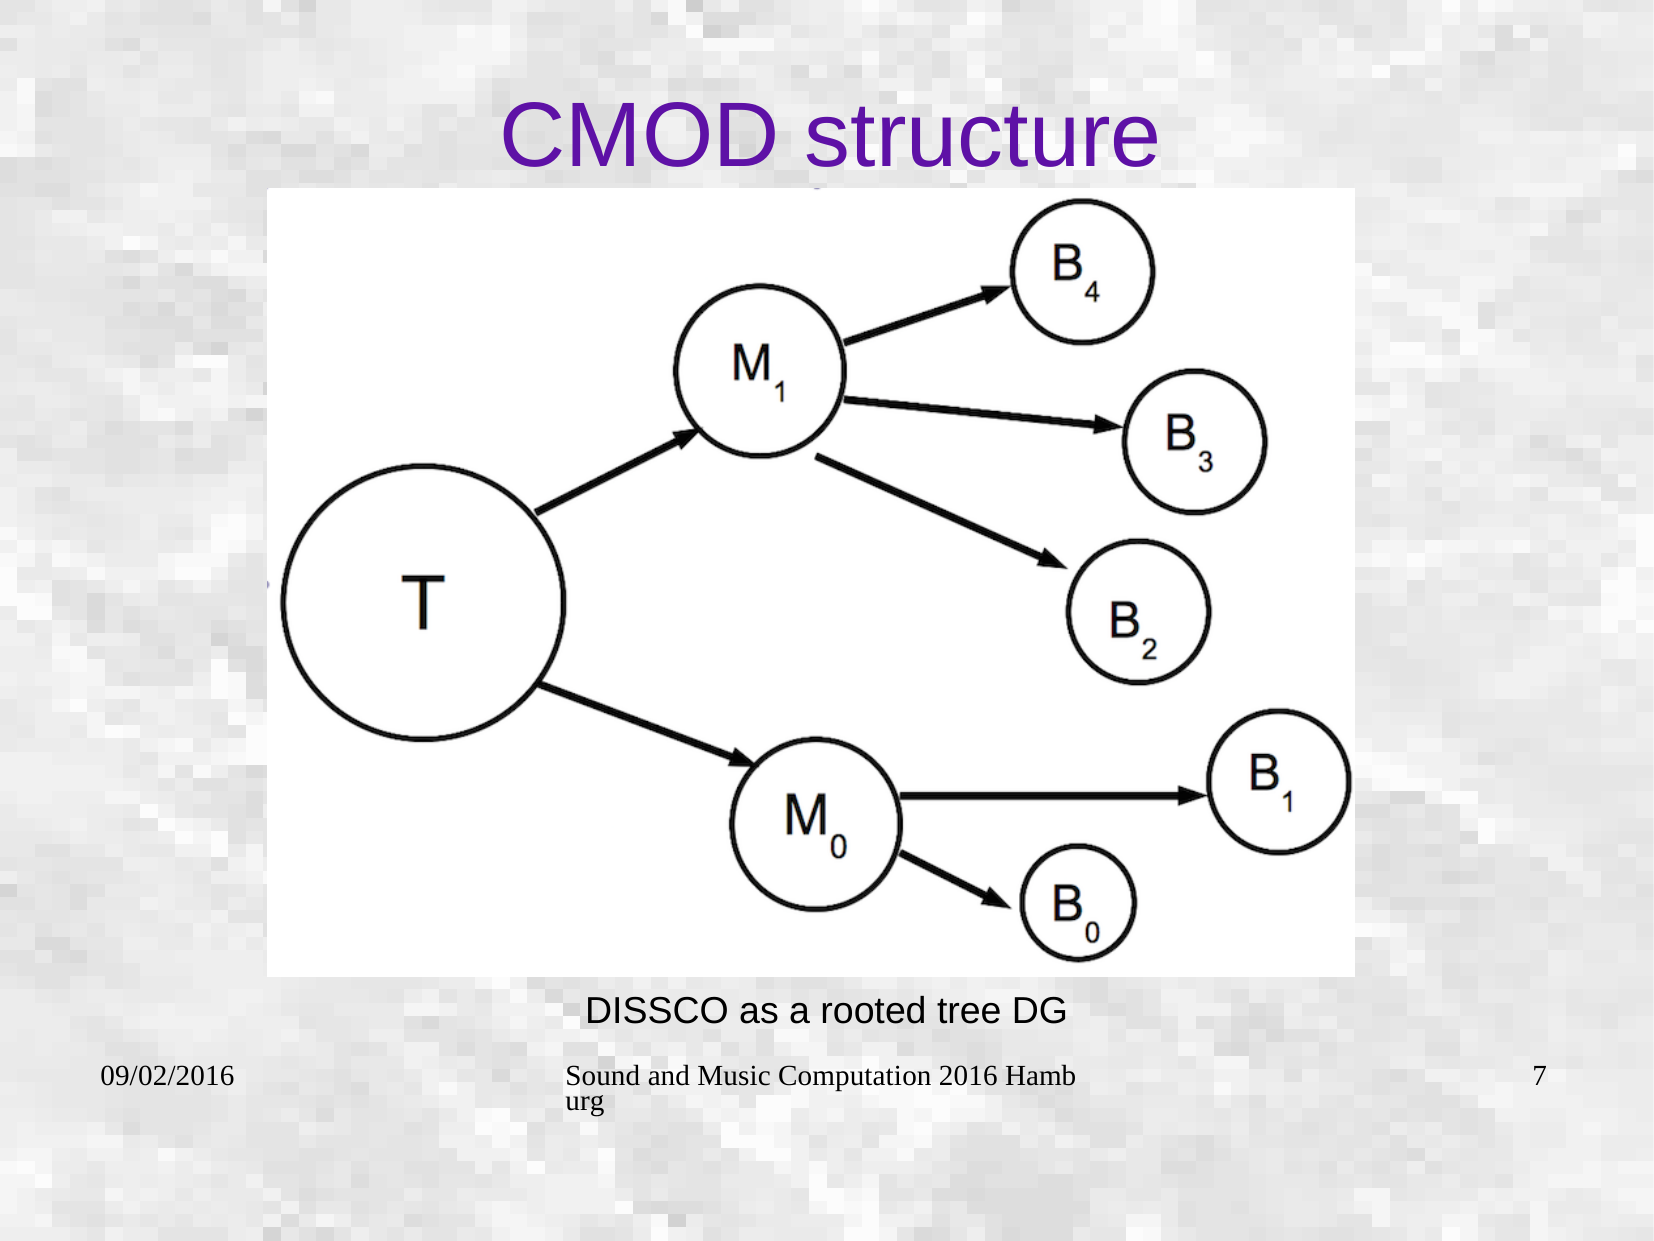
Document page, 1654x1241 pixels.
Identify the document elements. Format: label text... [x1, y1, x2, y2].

subtitle DISSCO as a rooted tree DG [82, 297, 1571, 1051]
title CMOD structure [86, 45, 1576, 226]
picture [0, 0, 1654, 1241]
